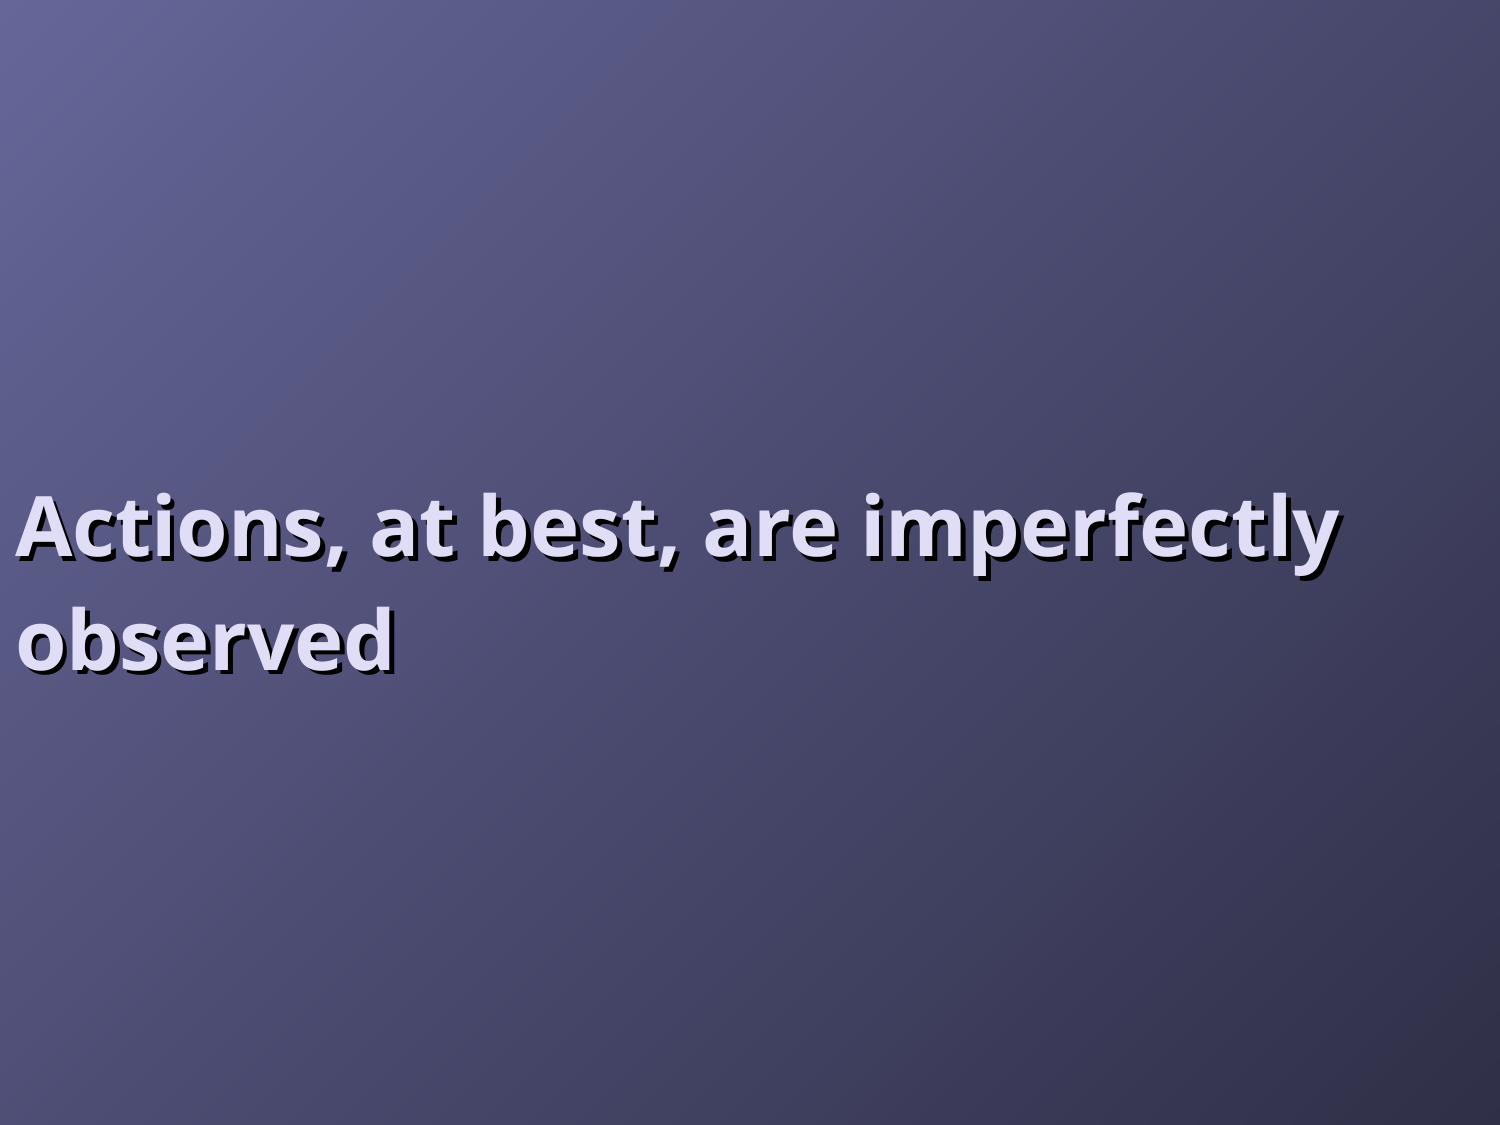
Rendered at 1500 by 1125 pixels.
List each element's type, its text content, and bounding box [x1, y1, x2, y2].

title Actions, at best, are imperfectly observed [0, 473, 1500, 689]
